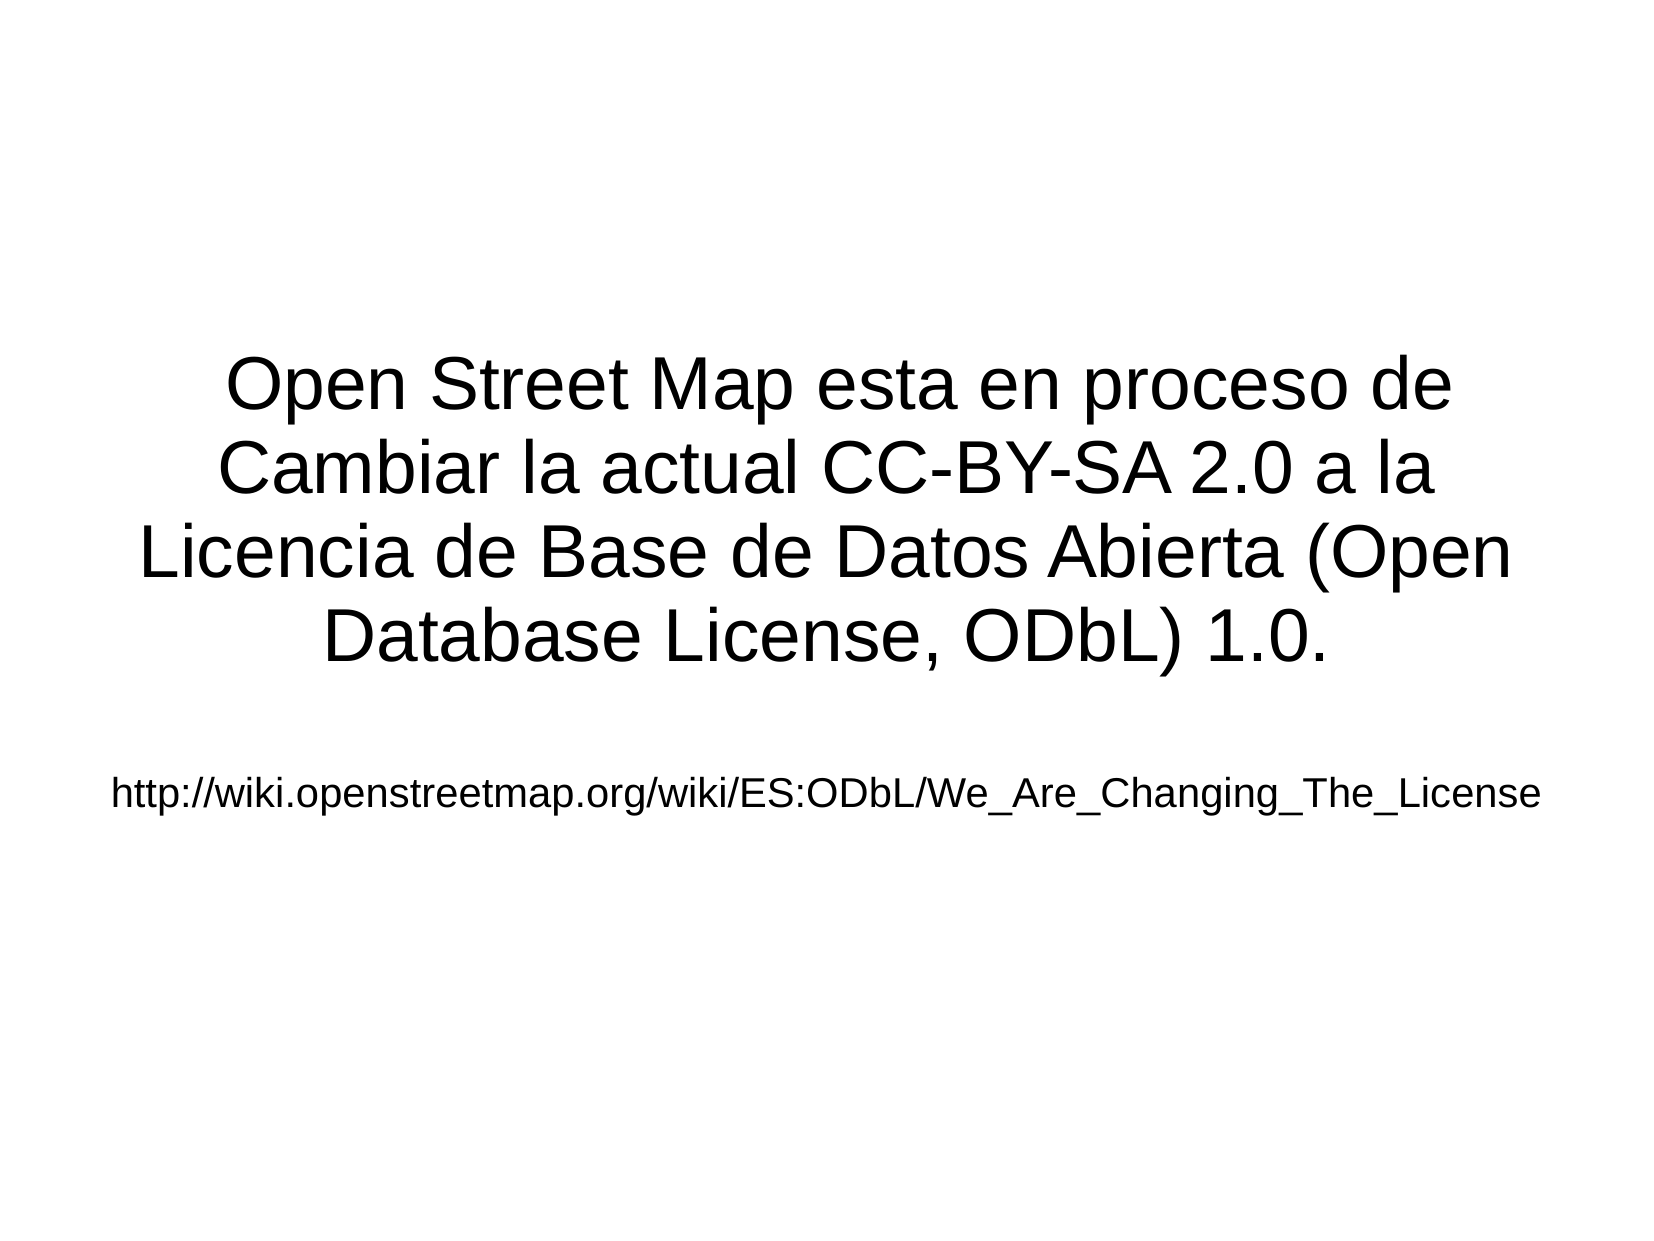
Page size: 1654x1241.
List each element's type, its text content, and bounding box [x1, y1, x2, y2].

subtitle Open Street Map esta en proceso de Cambiar la actual CC-BY-SA 2.0 a la Licencia de Base de Datos Abierta (Open Database License, ODbL) 1.0. http://wiki.openstreetmap.org/wiki/ES:ODbL/We_Are_Changing_The_License [82, 49, 1571, 1109]
